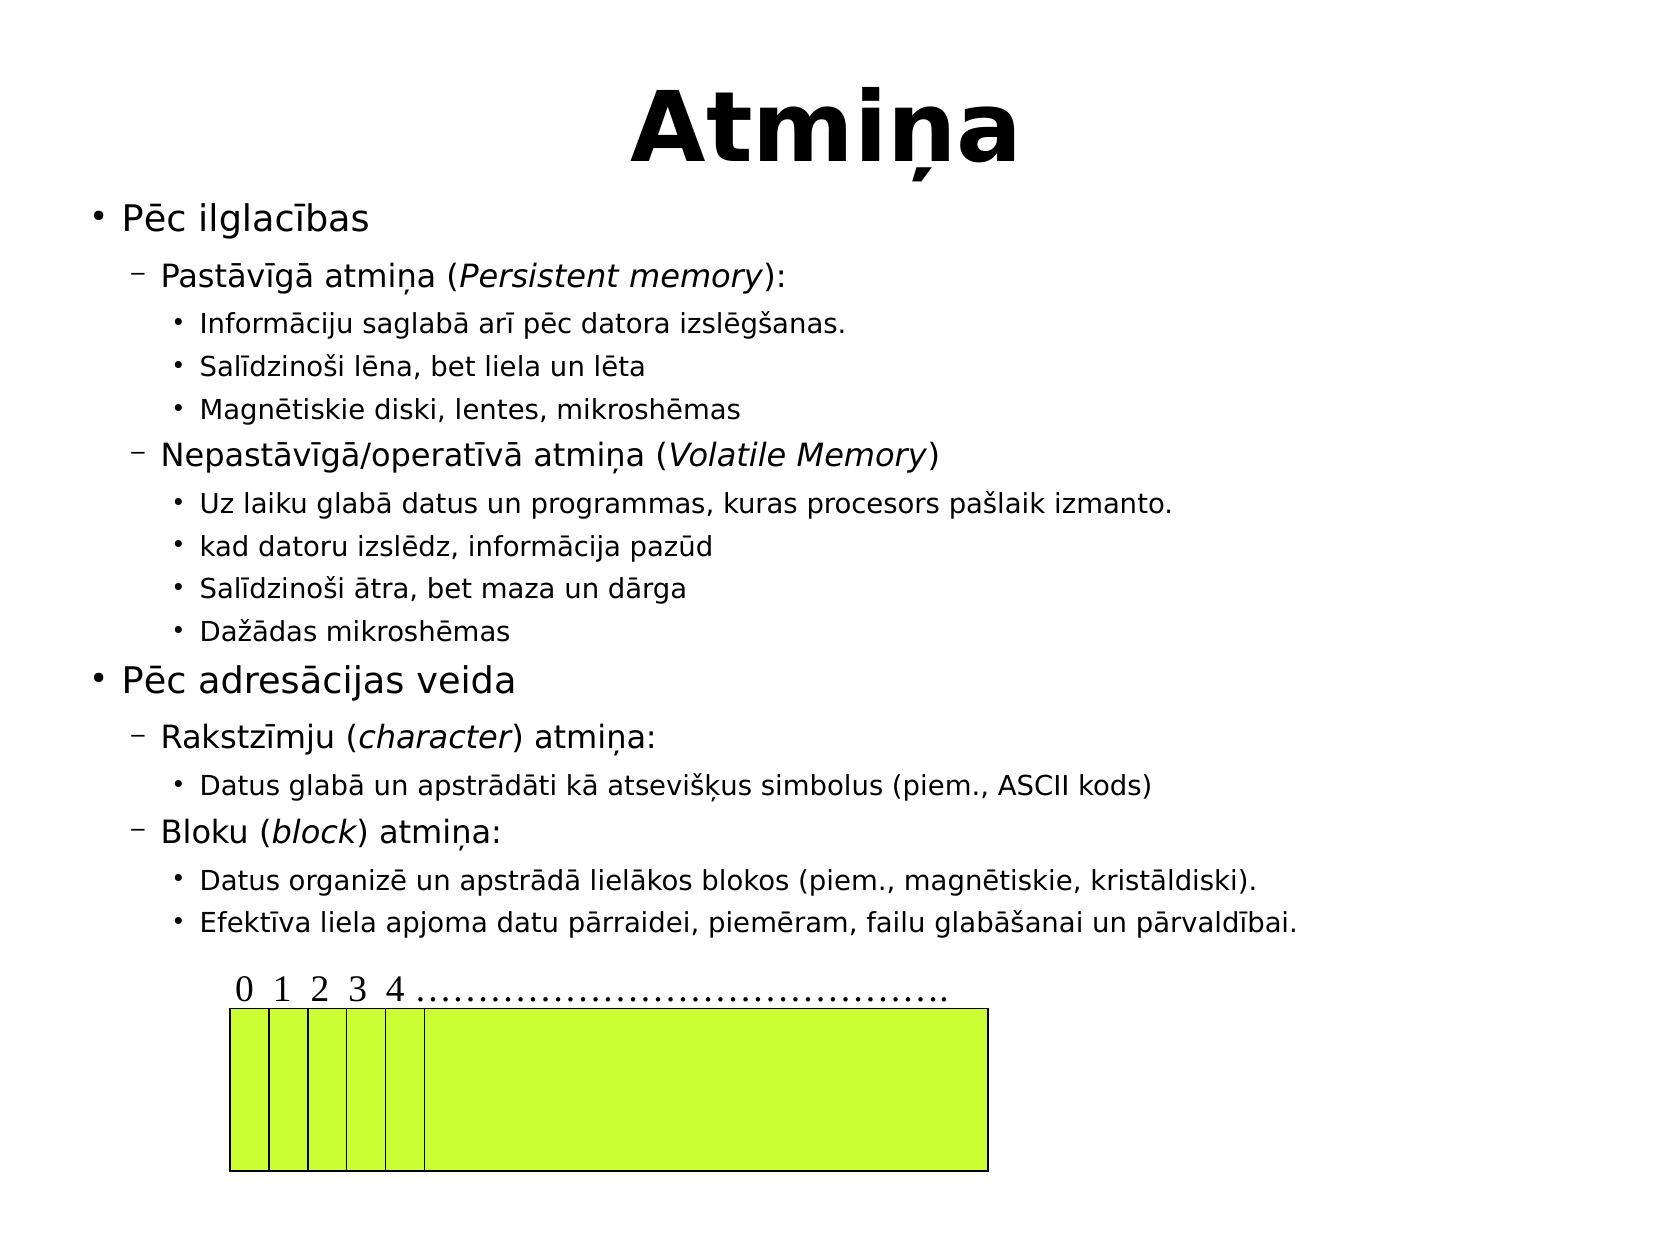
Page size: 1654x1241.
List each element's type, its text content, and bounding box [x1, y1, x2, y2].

title Atmiņa [82, 49, 1571, 194]
text_box 0 1 2 3 4 ……………………………………. [220, 956, 1134, 1018]
list Pēc ilglacības Pastāvīgā atmiņa (Persistent memory): Informāciju saglabā arī pēc datora izslēgšanas. Salīdzinoši lēna, bet liela un lēta Magnētiskie diski, lentes, mikroshēmas Nepastāvīgā/operatīvā atmiņa (Volatile Memory) Uz laiku glabā datus un programmas, kuras procesors pašlaik izmanto. kad datoru izslēdz, informācija pazūd Salīdzinoši ātra, bet maza un dārga Dažādas mikroshēmas Pēc adresācijas veida Rakstzīmju (character) atmiņa: Datus glabā un apstrādāti kā atsevišķus simbolus (piem., ASCII kods) Bloku (block) atmiņa: Datus organizē un apstrādā lielākos blokos (piem., magnētiskie, kristāldiski). Efektīva liela apjoma datu pārraidei, piemēram, failu glabāšanai un pārvaldībai. [82, 194, 1595, 945]
text_box [230, 1018, 989, 1172]
